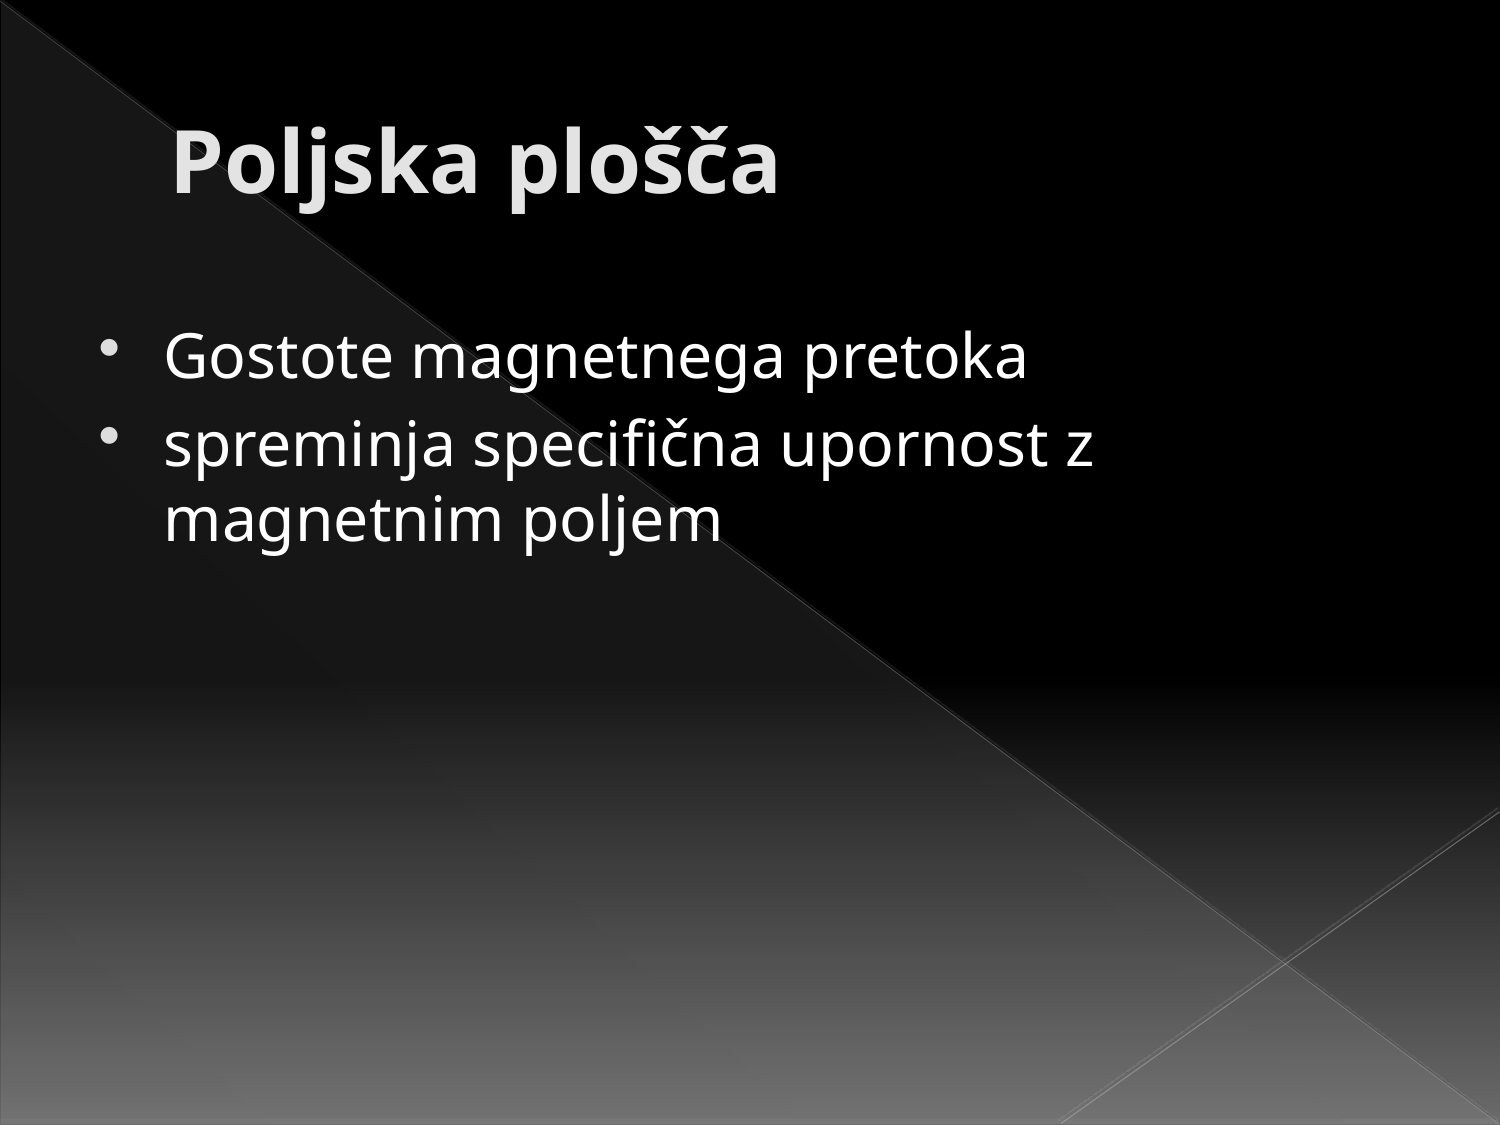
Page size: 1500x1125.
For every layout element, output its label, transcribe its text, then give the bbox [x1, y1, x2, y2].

title Poljska plošča [75, 43, 1425, 274]
list Gostote magnetnega pretoka spreminja specifična upornost z magnetnim poljem [75, 308, 1425, 1059]
